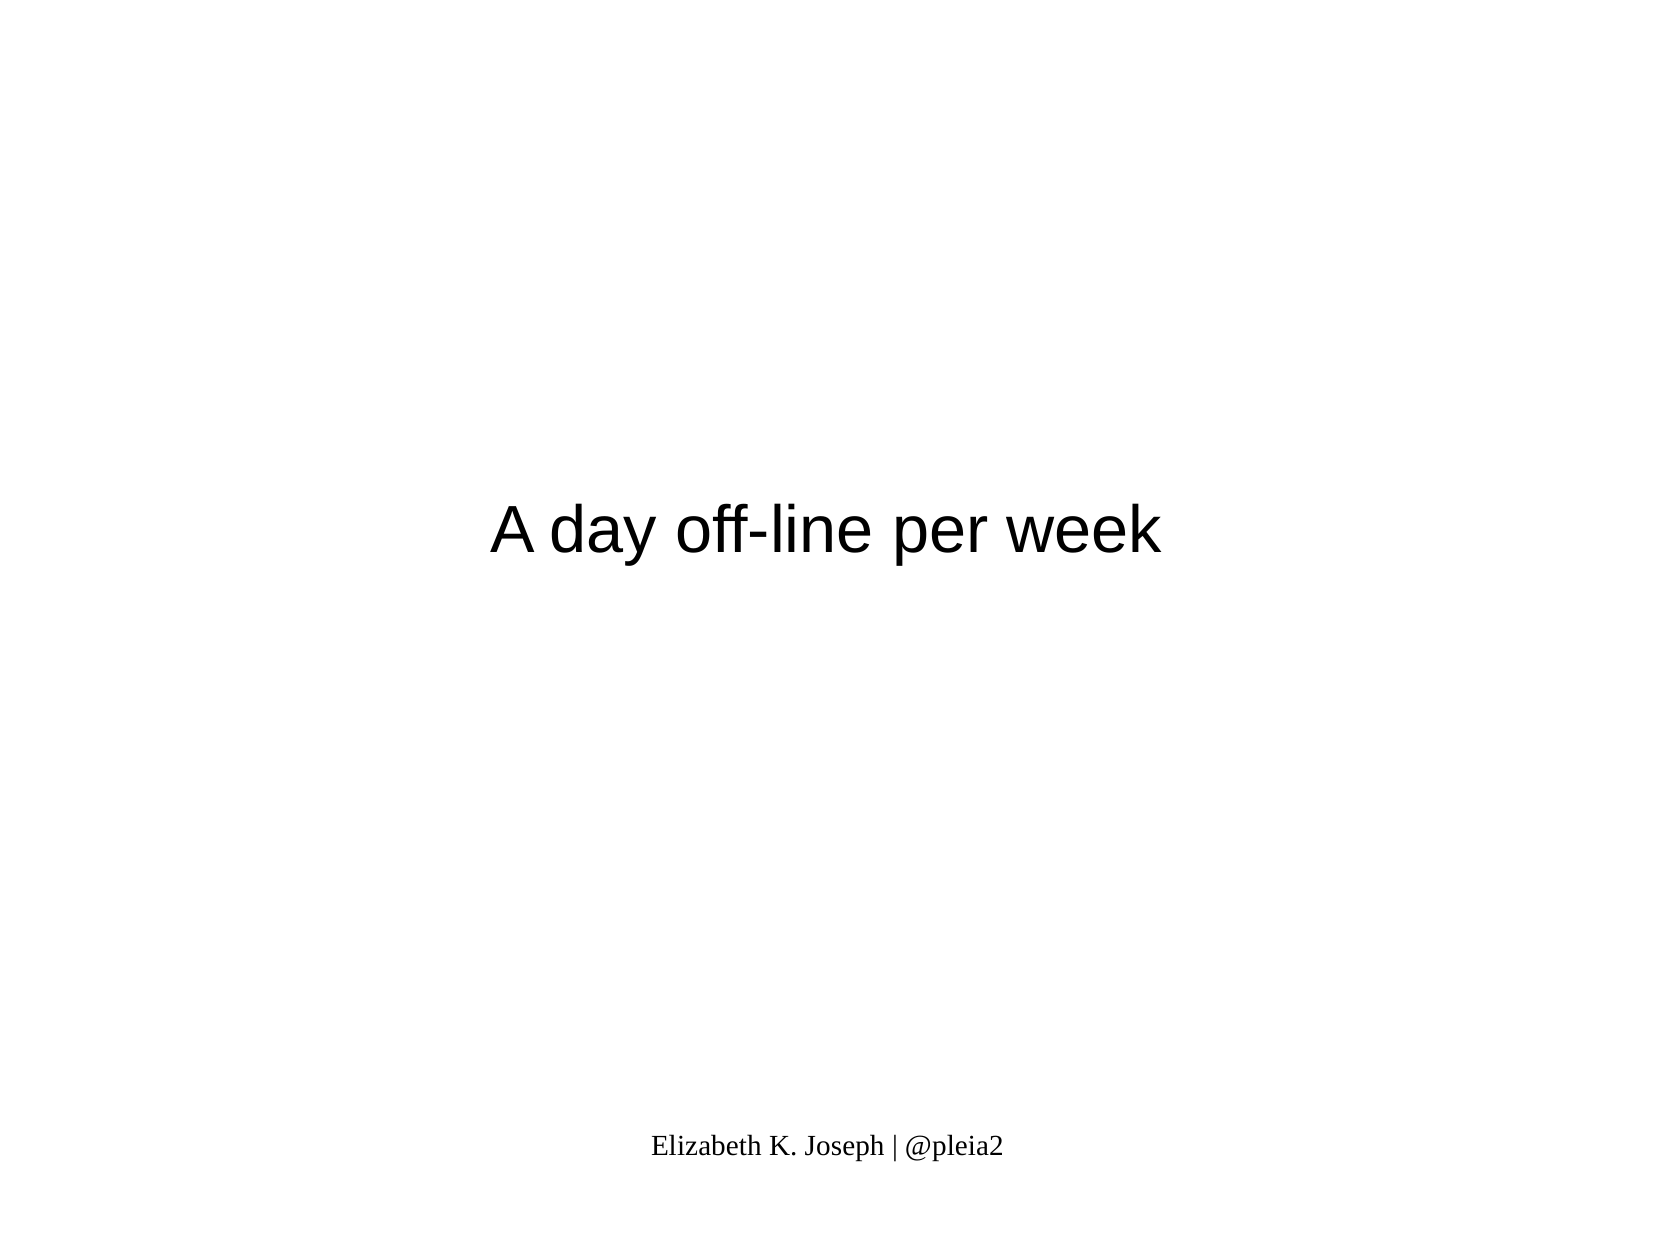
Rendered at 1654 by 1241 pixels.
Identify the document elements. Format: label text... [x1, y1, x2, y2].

subtitle A day off-line per week [82, 49, 1571, 1010]
